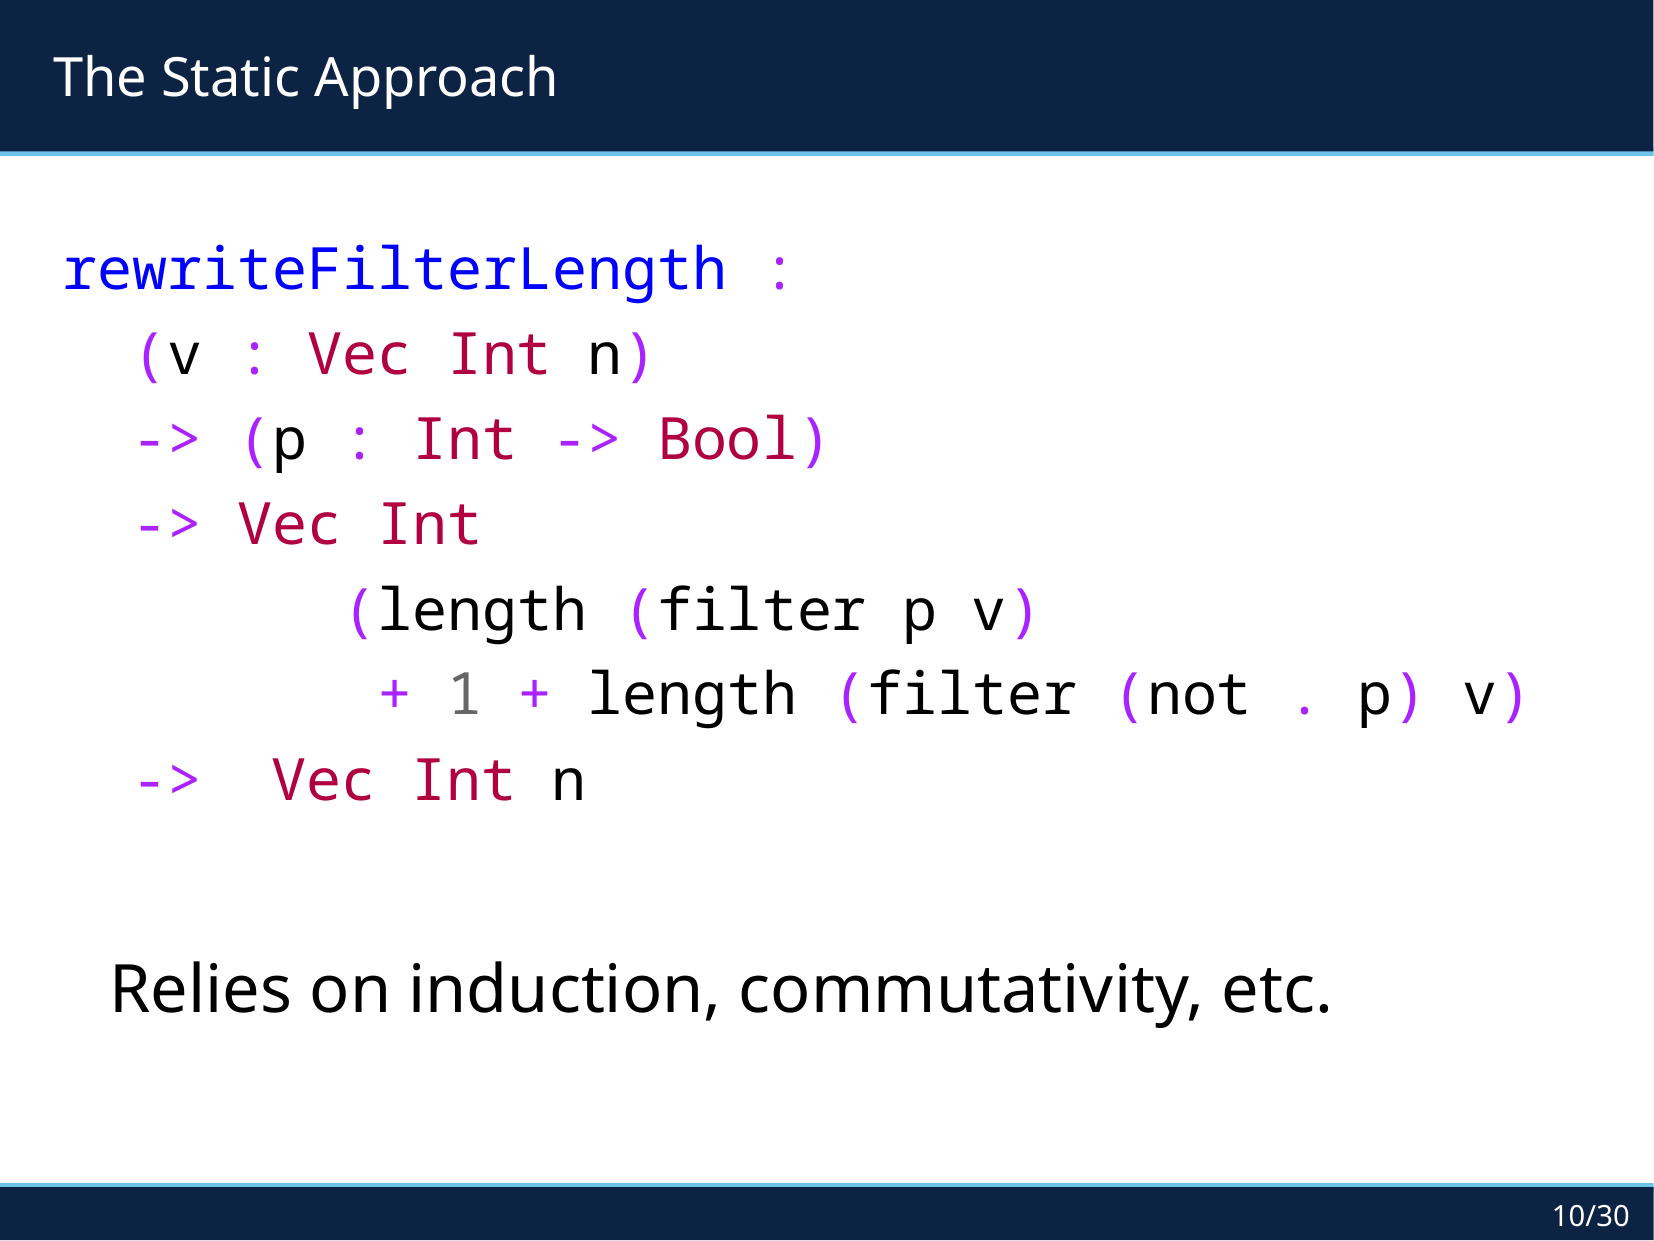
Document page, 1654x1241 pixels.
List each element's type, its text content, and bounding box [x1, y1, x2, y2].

title The Static Approach [0, 0, 1654, 152]
text_box Relies on induction, commutativity, etc. [94, 938, 1512, 1034]
text_box rewriteFilterLength : (v : Vec Int n) -> (p : Int -> Bool) -> Vec Int (length (filter p v) + 1 + length (filter (not . p) v) -> Vec Int n [47, 292, 1571, 1008]
